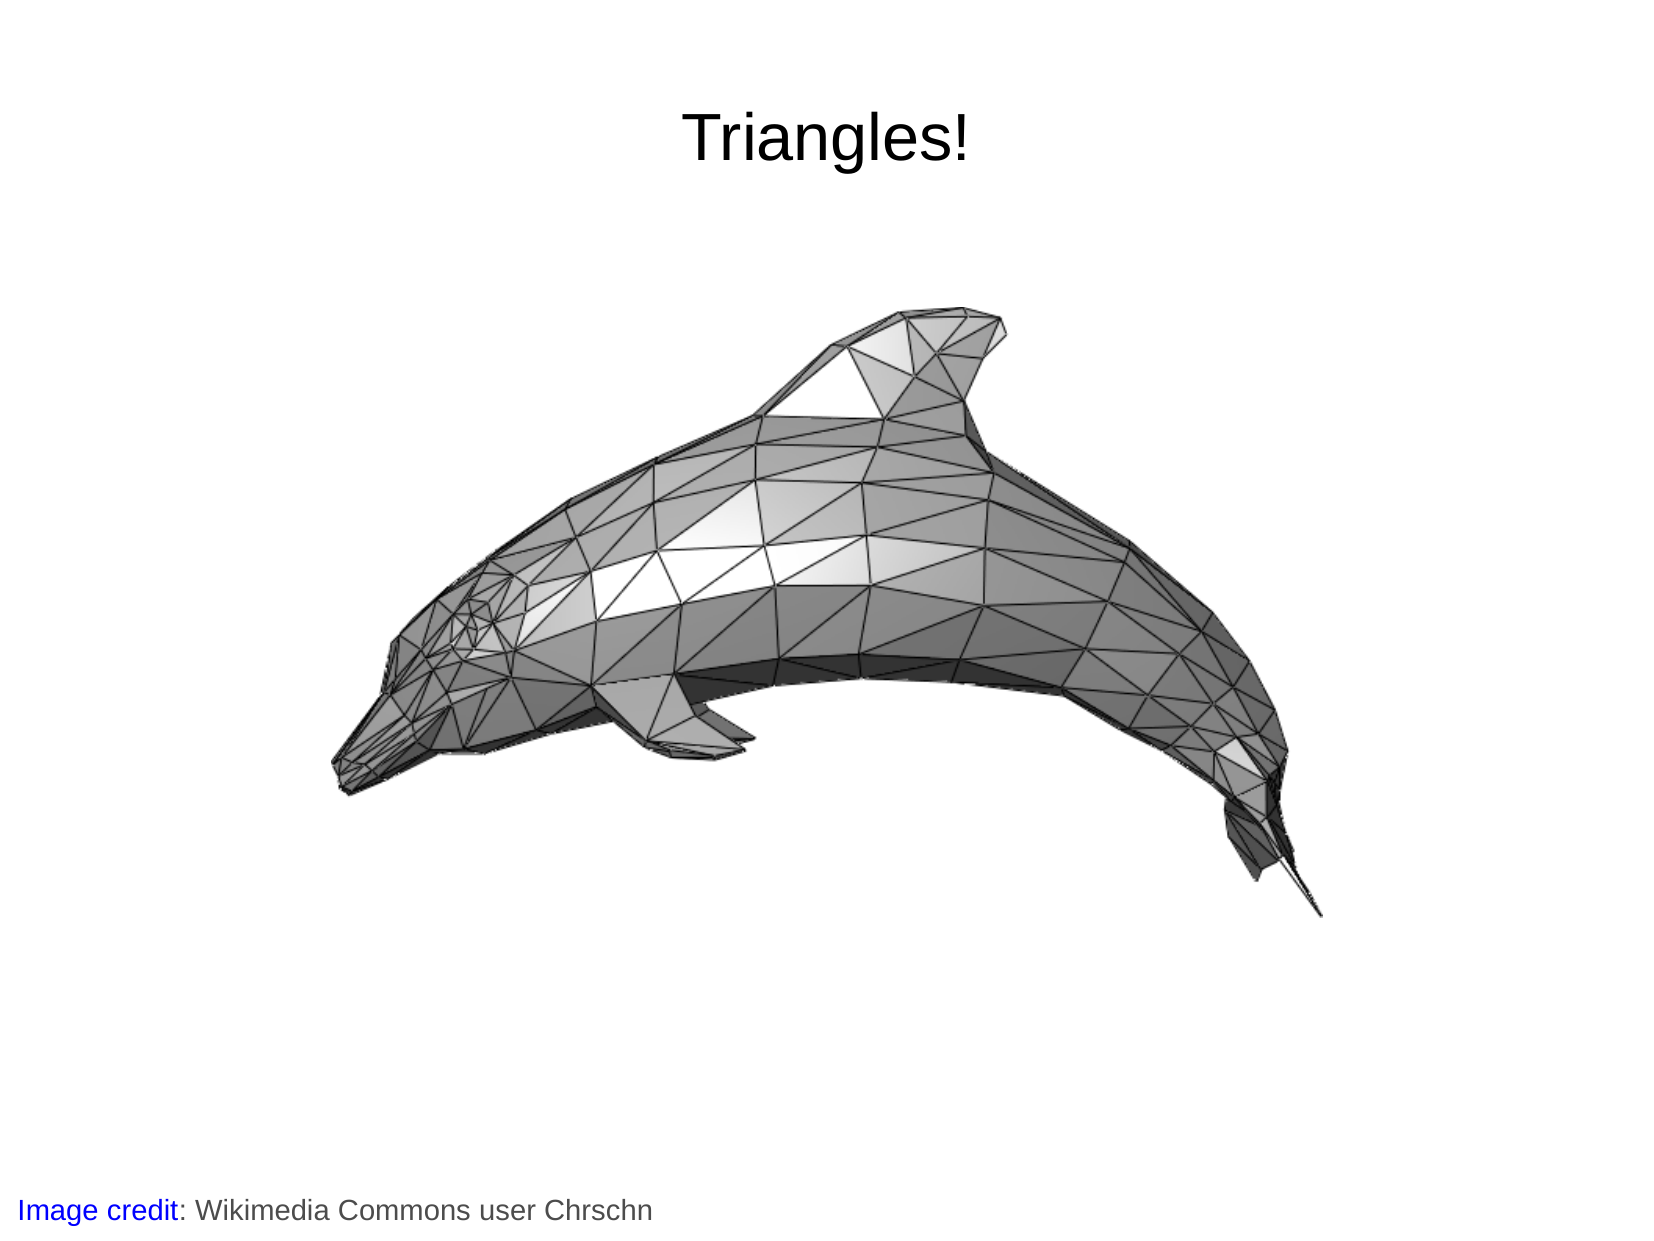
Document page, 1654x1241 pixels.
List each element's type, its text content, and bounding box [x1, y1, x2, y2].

picture [331, 307, 1323, 919]
subtitle Triangles! [82, 49, 1571, 226]
text_box Image credit: Wikimedia Commons user Chrschn [2, 1186, 1163, 1234]
